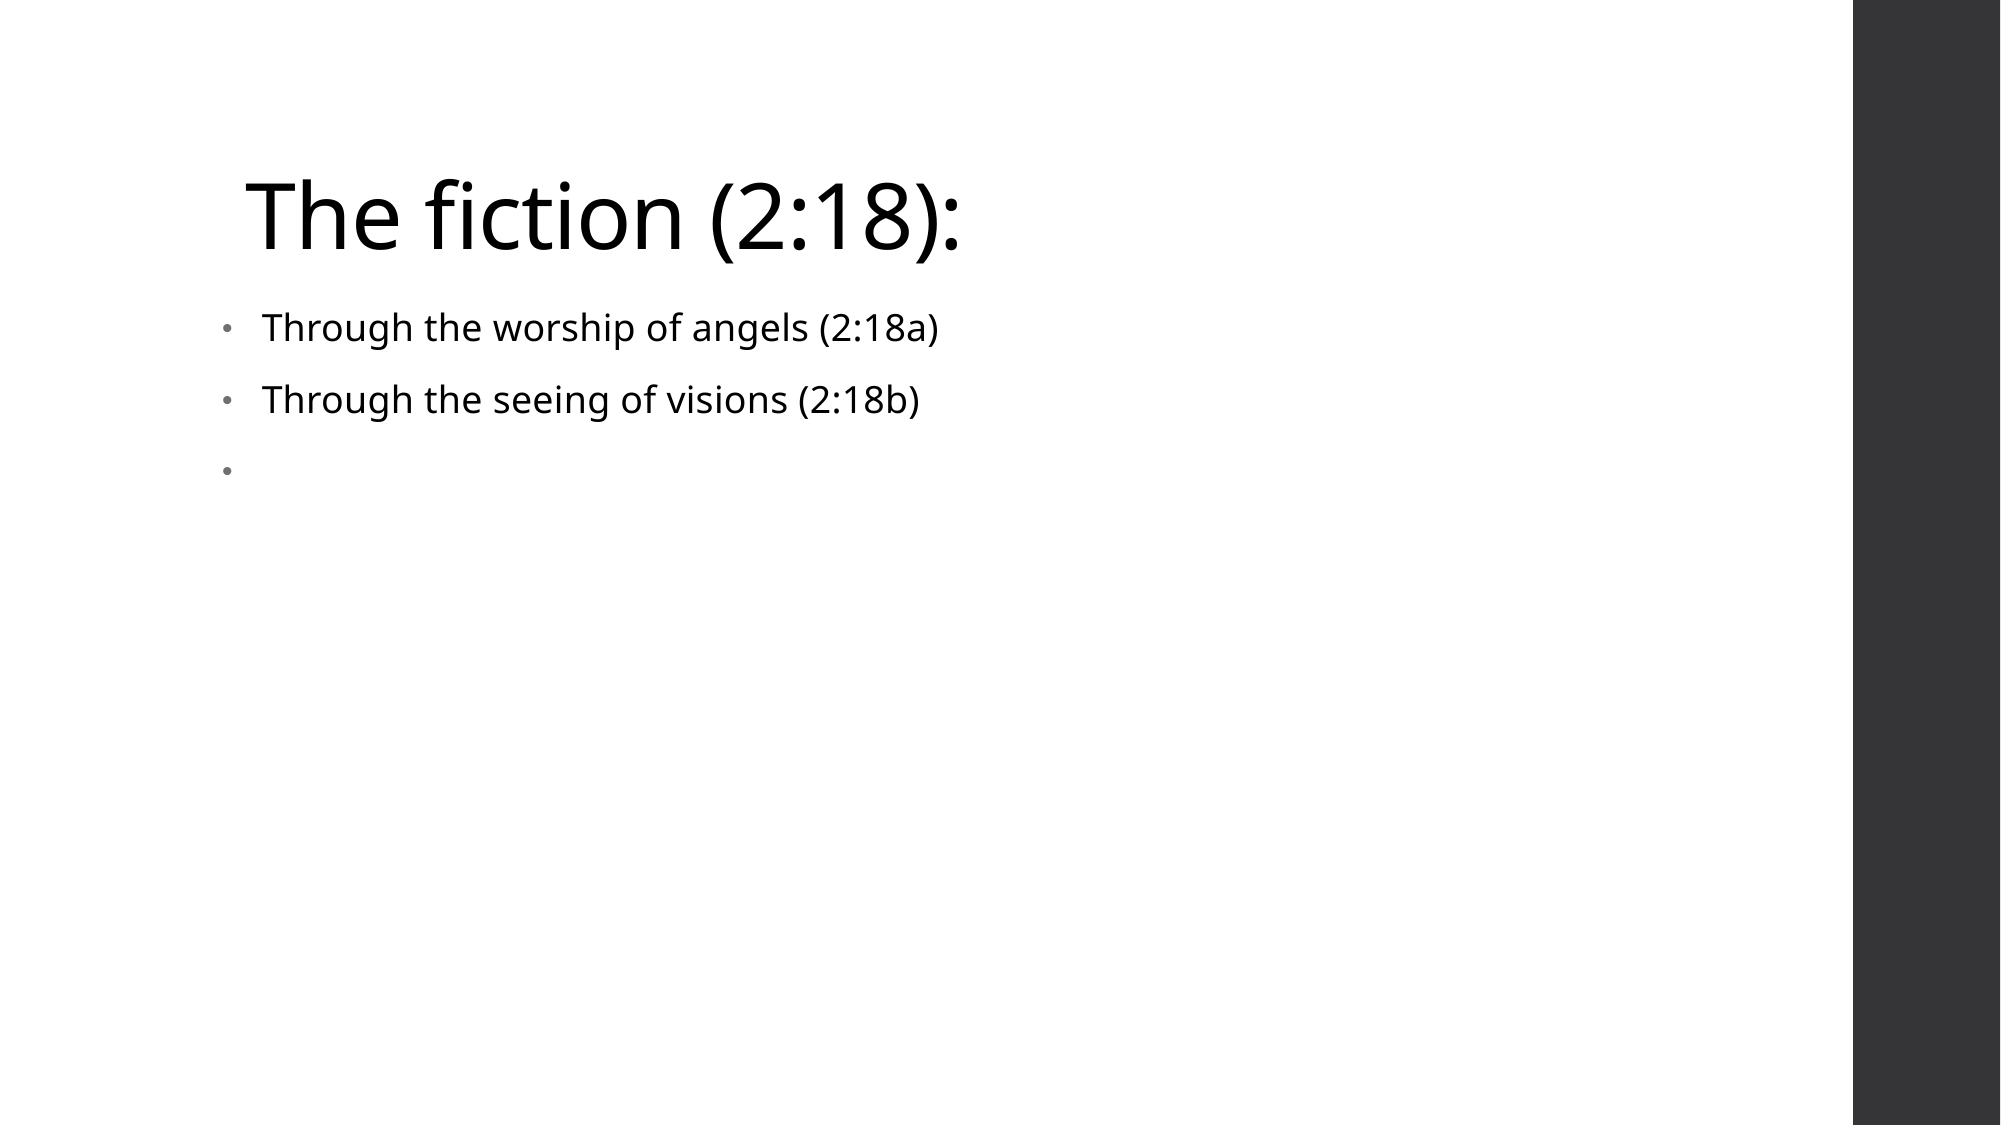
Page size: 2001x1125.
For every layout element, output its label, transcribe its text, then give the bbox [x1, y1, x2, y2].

list Through the worship of angels (2:18a) Through the seeing of visions (2:18b) [206, 299, 1617, 1014]
title The fiction (2:18): [206, 60, 1797, 278]
